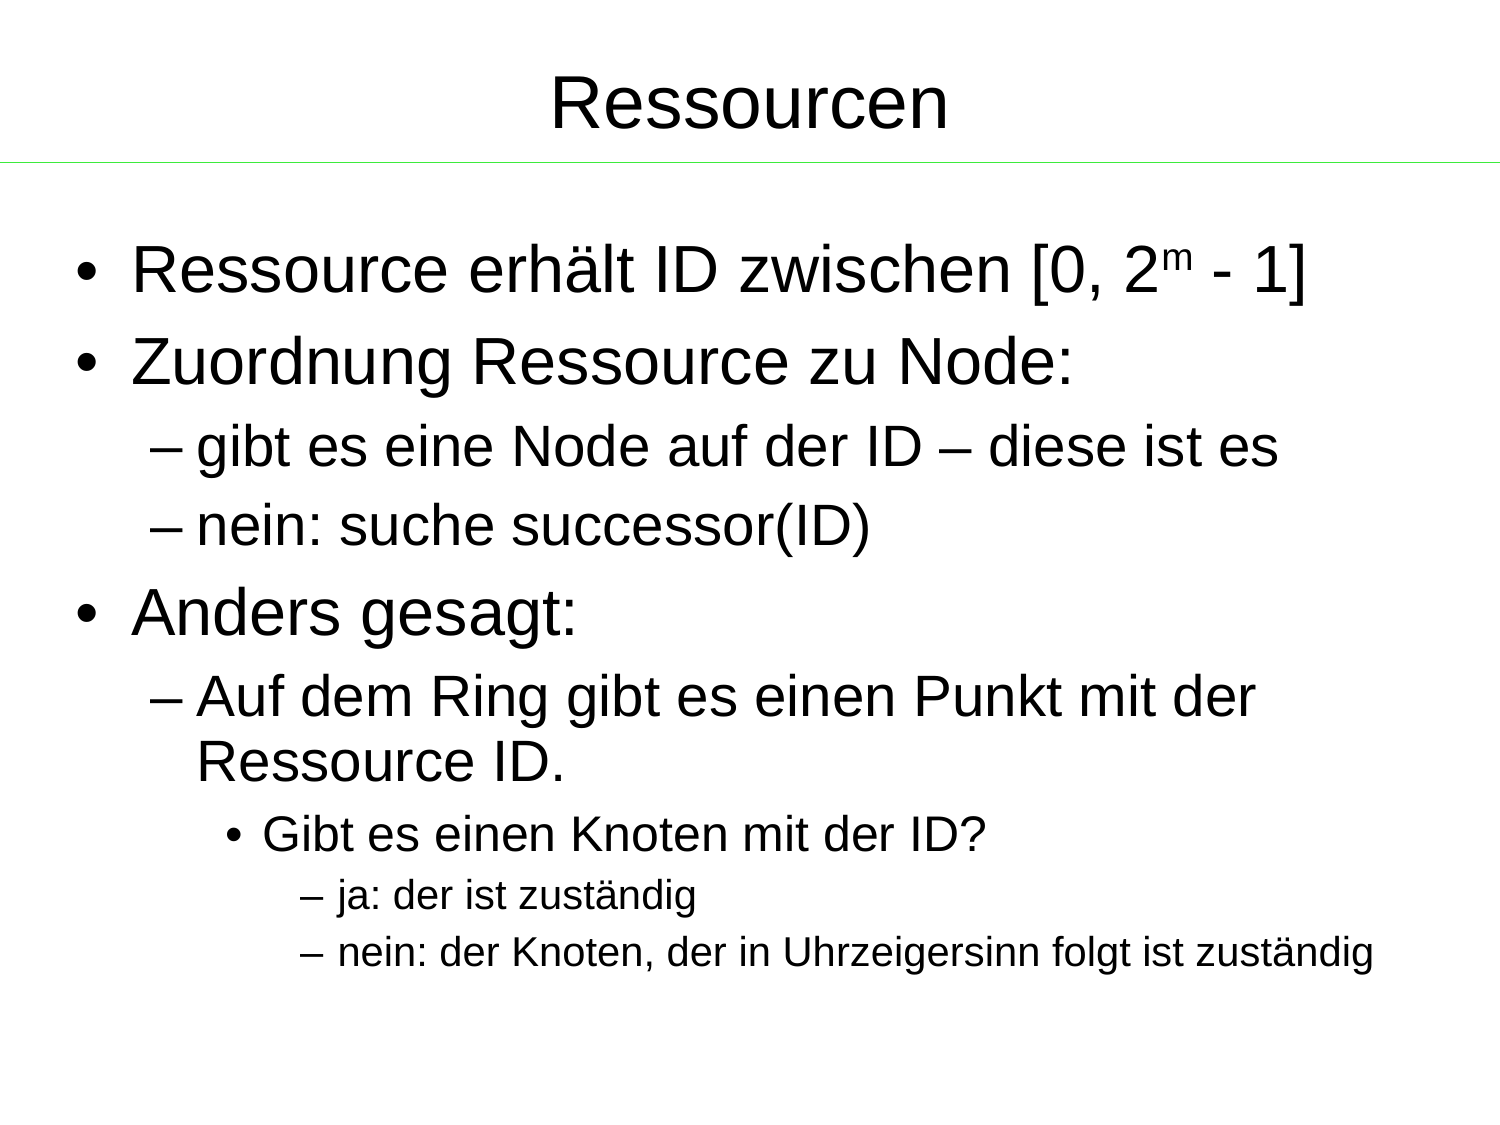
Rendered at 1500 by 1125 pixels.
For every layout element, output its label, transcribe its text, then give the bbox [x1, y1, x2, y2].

title Ressourcen [75, 57, 1426, 148]
list Ressource erhält ID zwischen [0, 2m - 1] Zuordnung Ressource zu Node: gibt es eine Node auf der ID – diese ist es nein: suche successor(ID) Anders gesagt: Auf dem Ring gibt es einen Punkt mit der Ressource ID. Gibt es einen Knoten mit der ID? ja: der ist zuständig nein: der Knoten, der in Uhrzeigersinn folgt ist zuständig [75, 232, 1426, 986]
